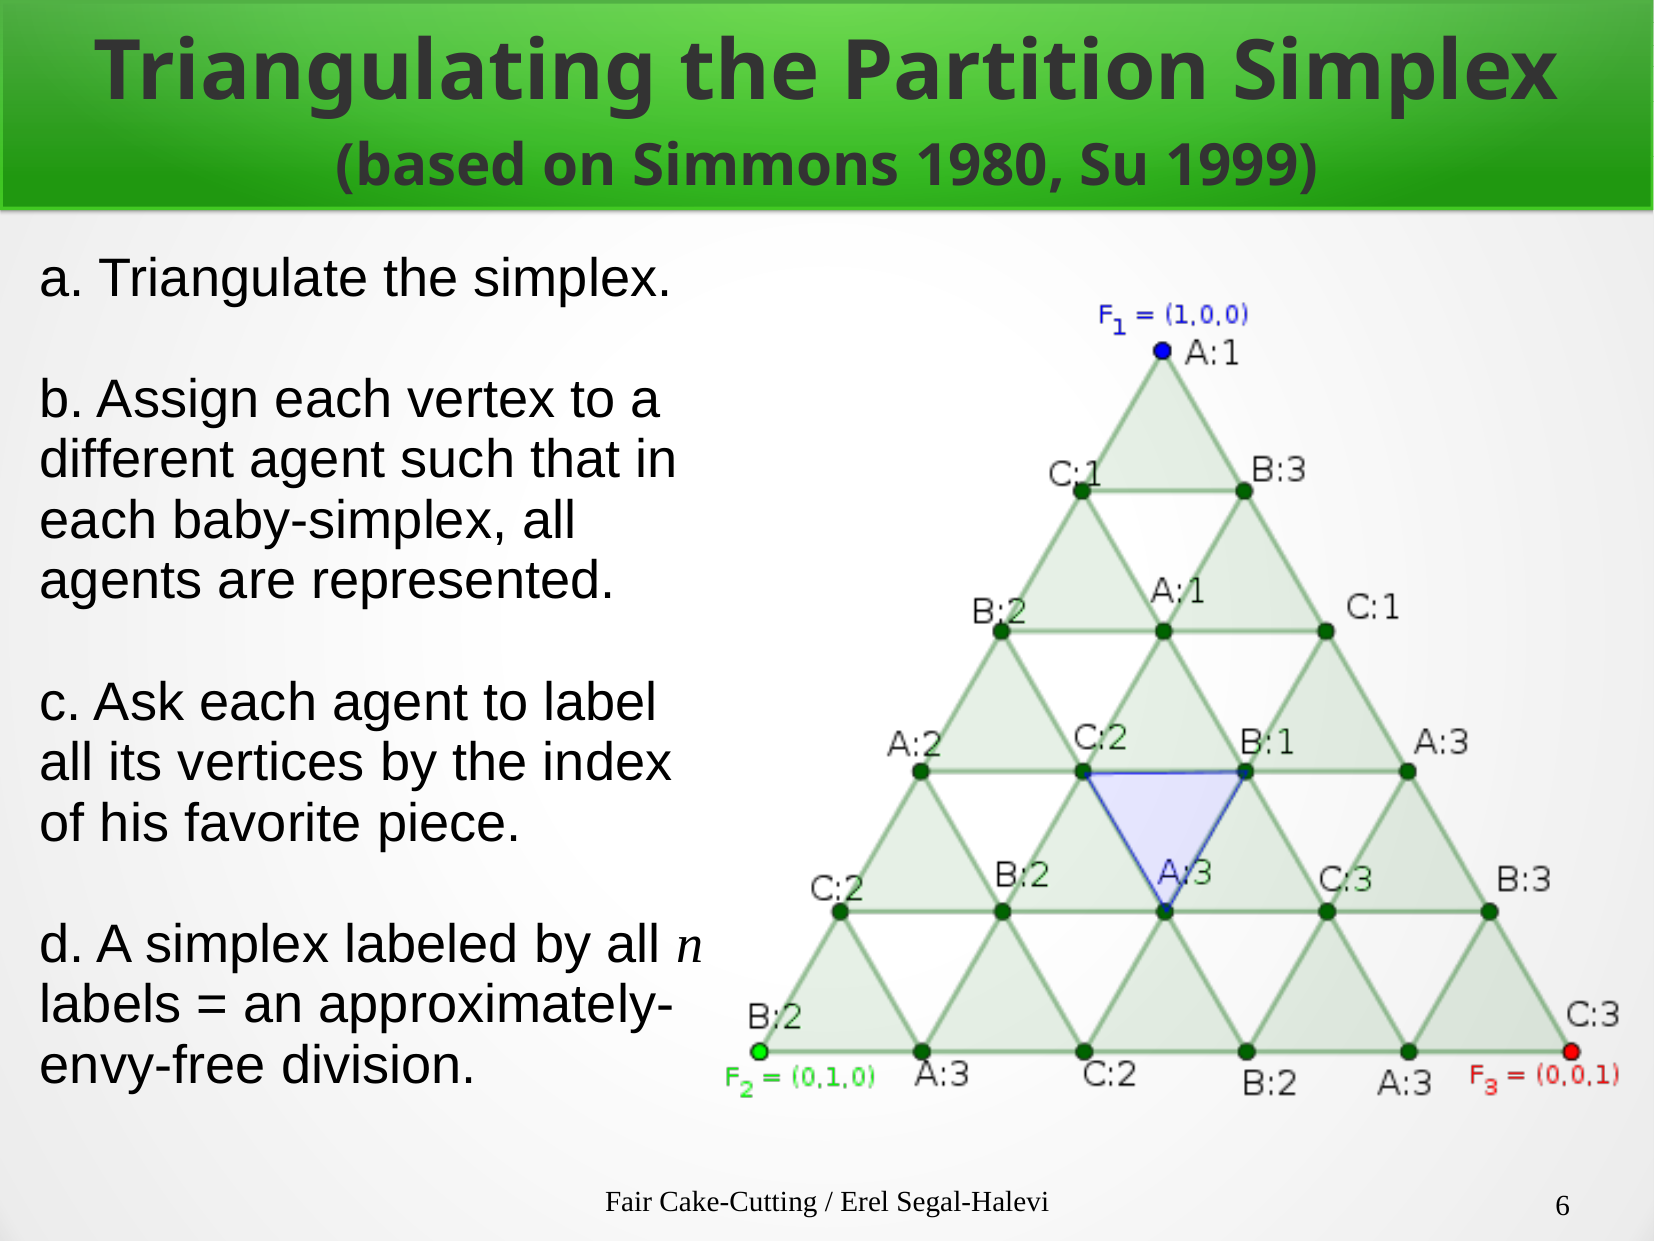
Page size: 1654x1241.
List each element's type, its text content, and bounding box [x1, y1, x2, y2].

picture [707, 269, 1621, 1162]
text_box a. Triangulate the simplex. b. Assign each vertex to a different agent such that in each baby-simplex, all agents are represented. c. Ask each agent to label all its vertices by the index of his favorite piece. d. A simplex labeled by all n labels = an approximately-envy-free division. [25, 240, 736, 1163]
title Triangulating the Partition Simplex (based on Simmons 1980, Su 1999) [0, 0, 1654, 243]
